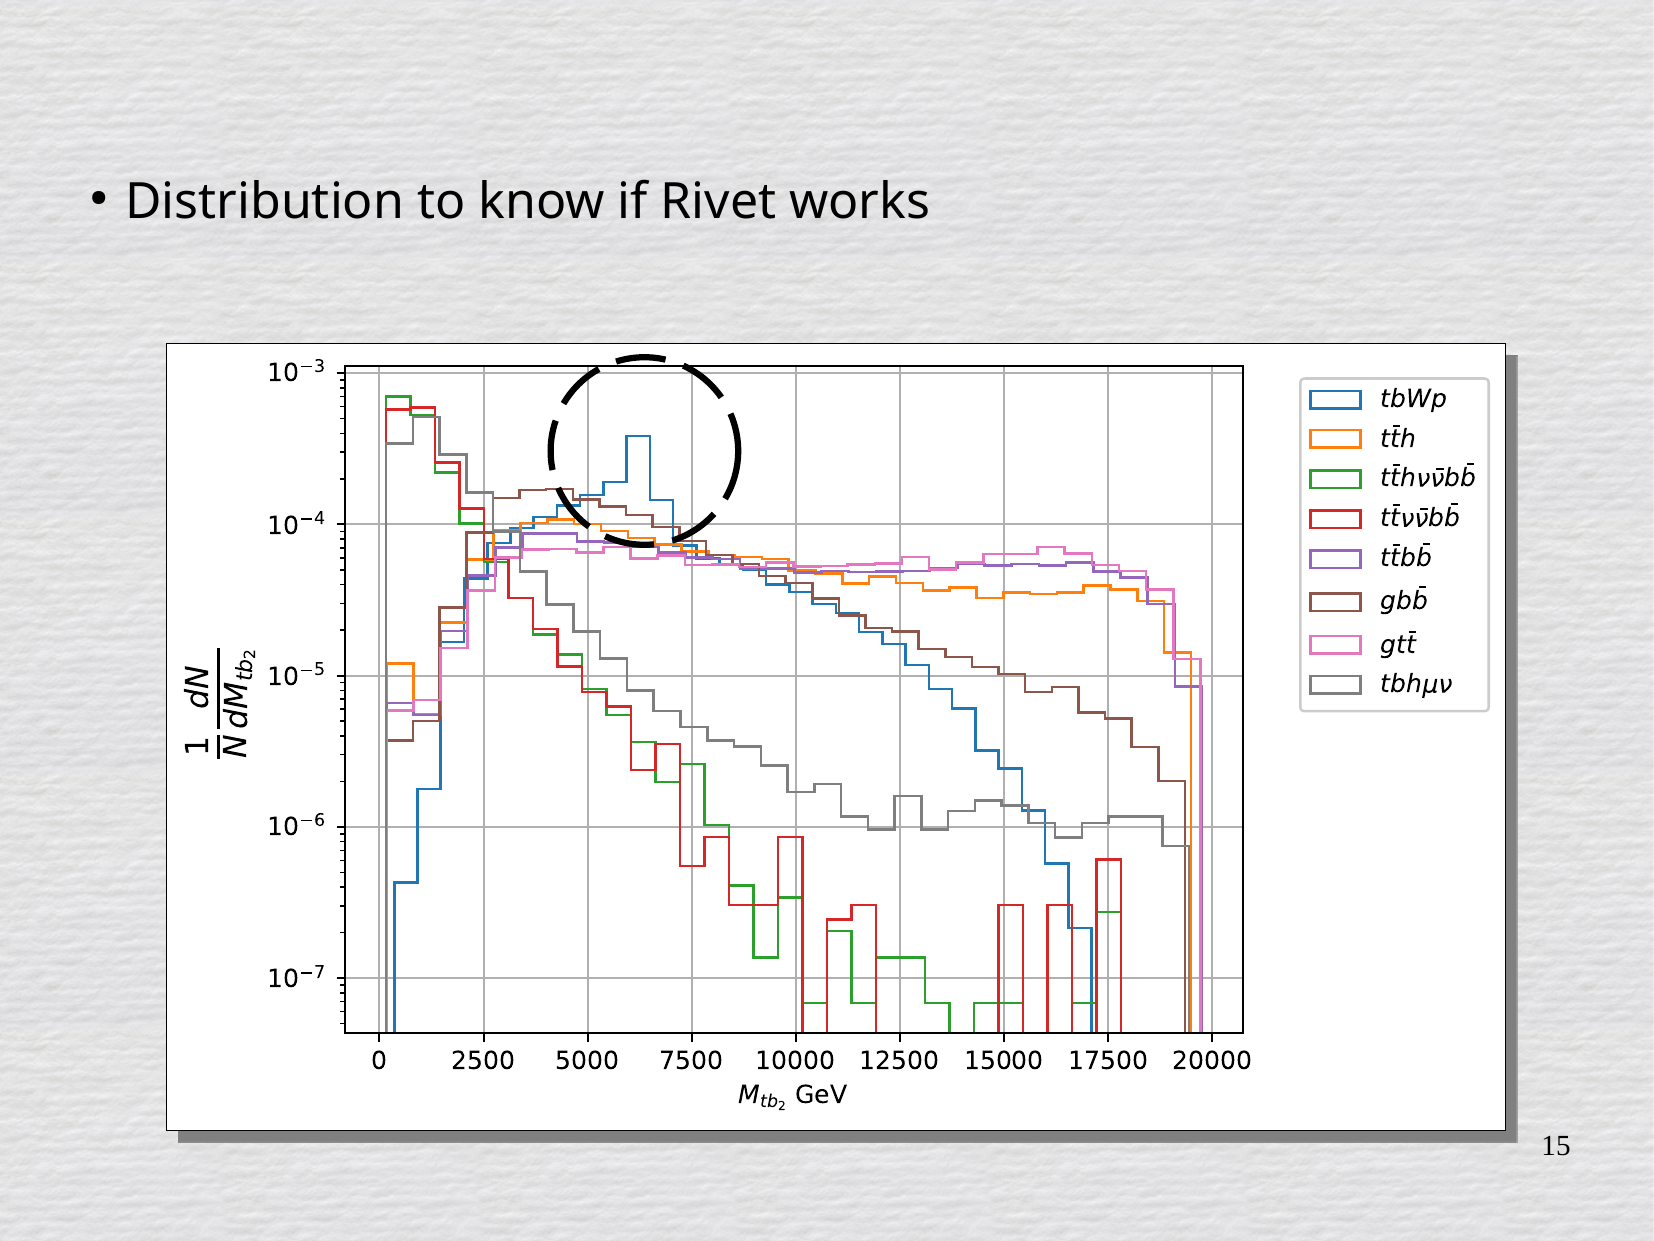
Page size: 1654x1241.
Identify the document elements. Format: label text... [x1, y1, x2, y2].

text_box Distribution to know if Rivet works [75, 157, 1153, 243]
picture [0, 0, 1654, 1241]
